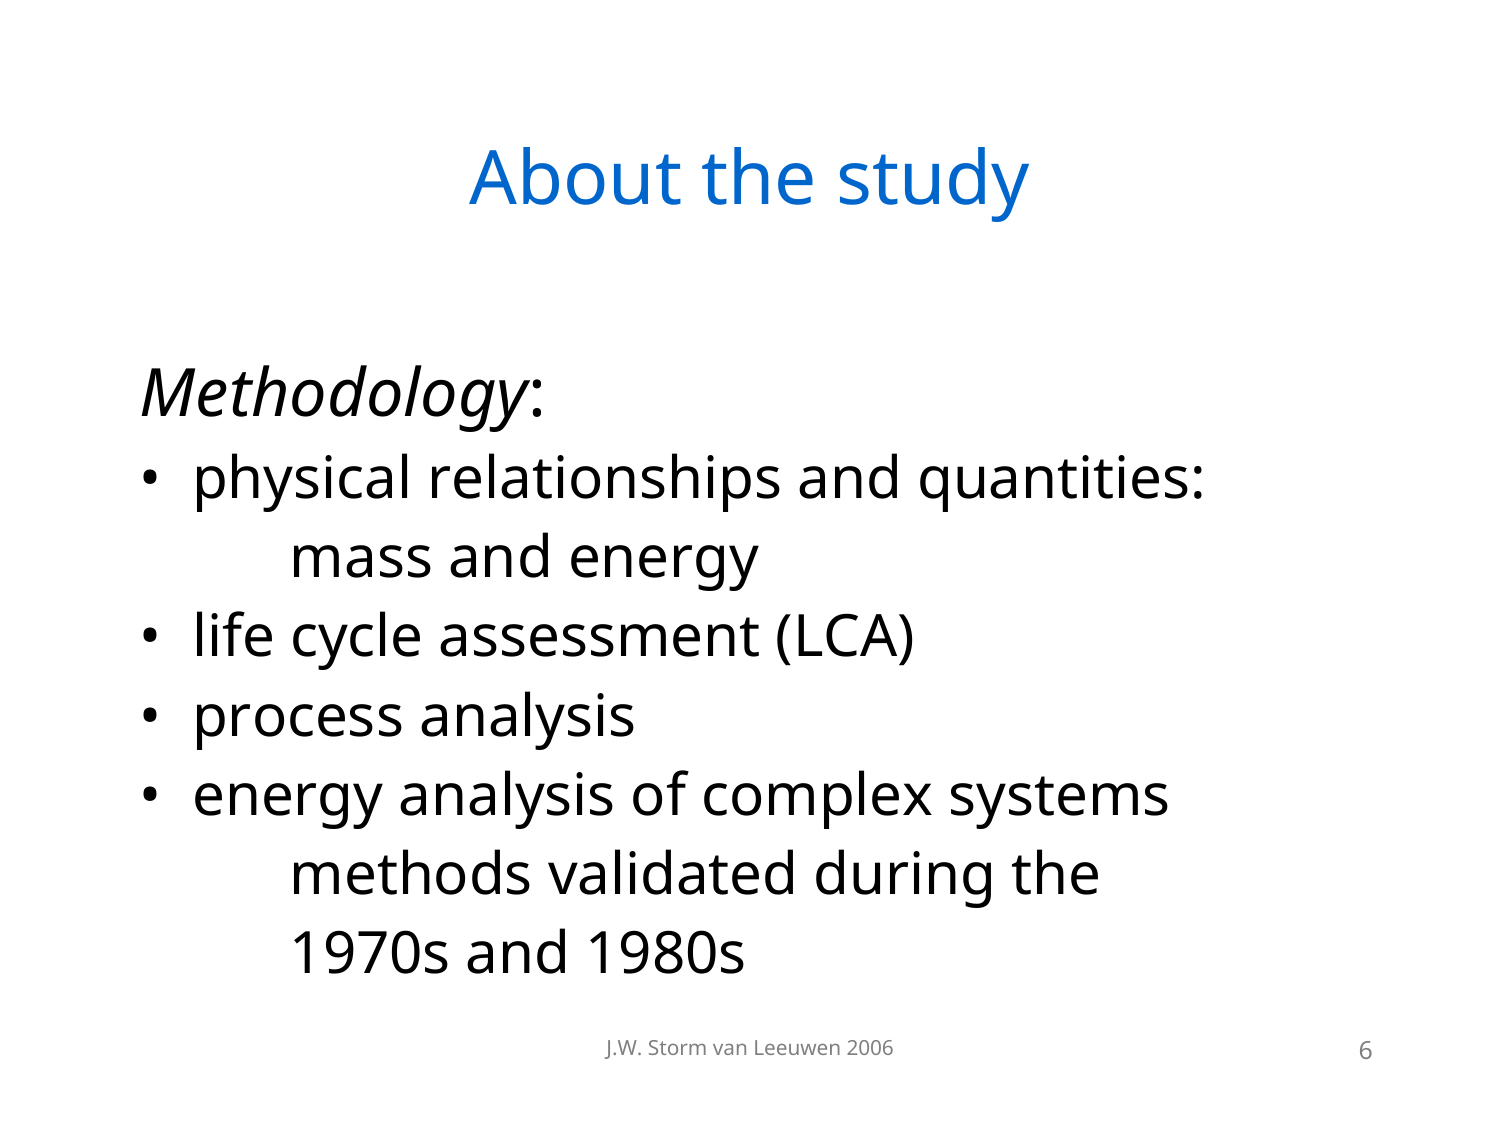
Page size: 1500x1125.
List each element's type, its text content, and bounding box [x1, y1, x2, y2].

text_box Methodology: • physical relationships and quantities: mass and energy • life cycle assessment (LCA) • process analysis • energy analysis of complex systems methods validated during the 1970s and 1980s [124, 337, 1221, 1067]
title About the study [112, 99, 1388, 251]
